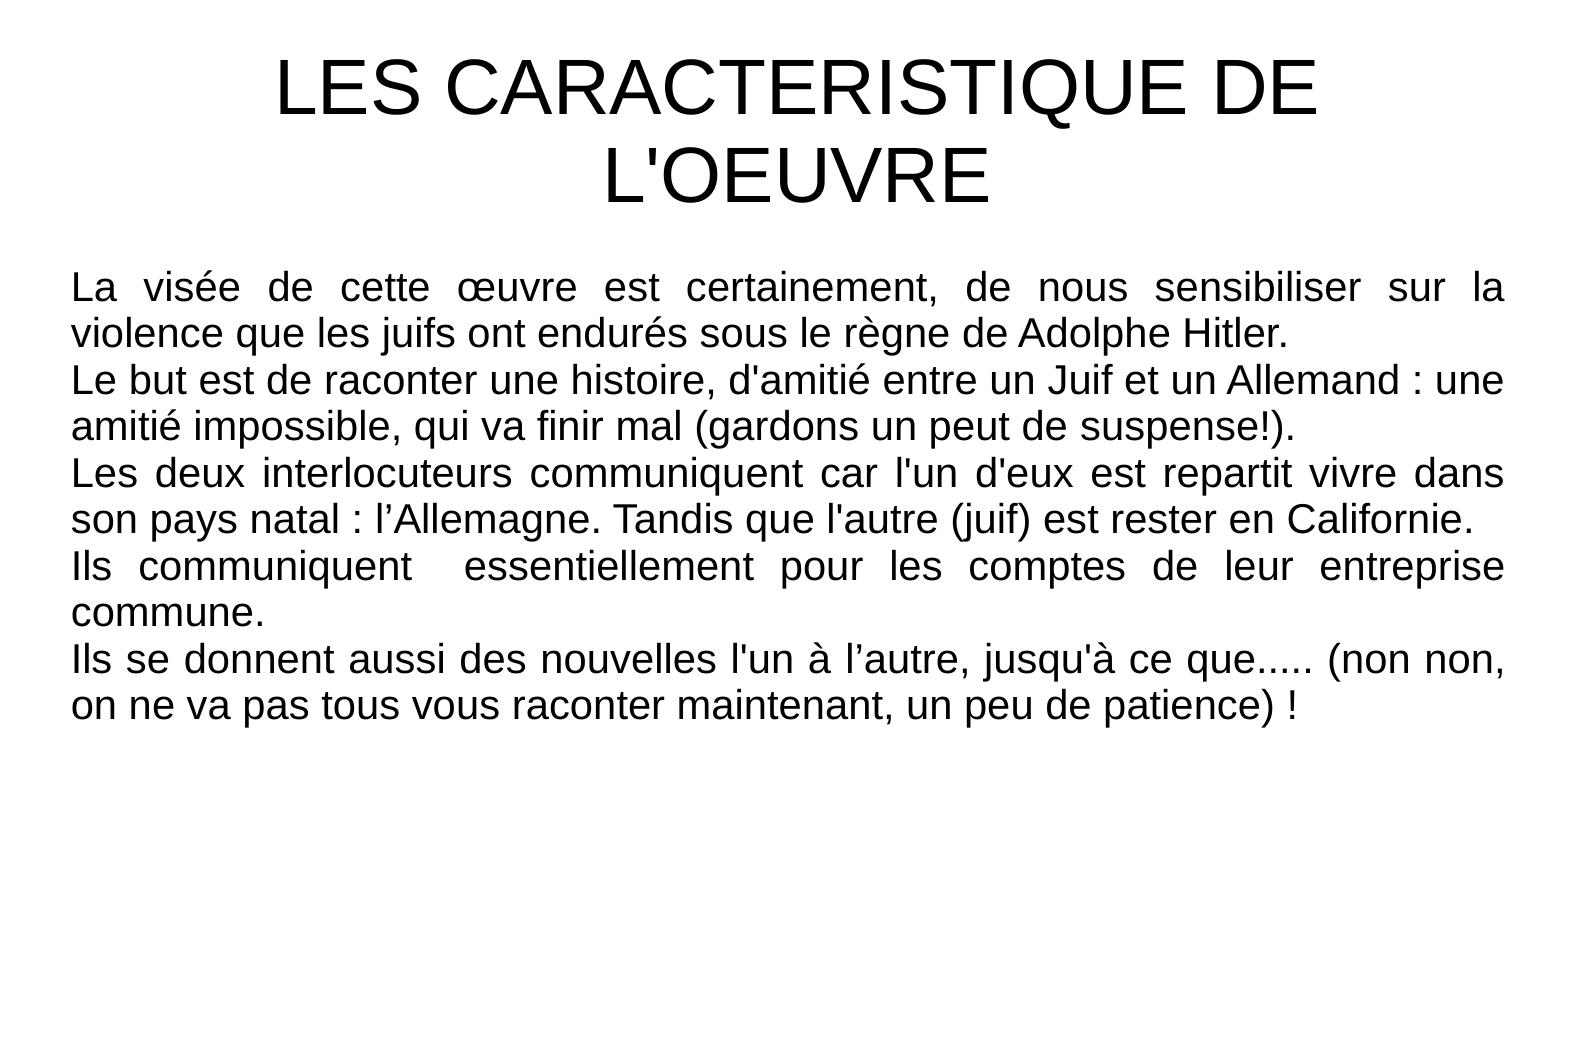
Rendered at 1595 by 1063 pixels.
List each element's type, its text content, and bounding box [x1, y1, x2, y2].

title LES CARACTERISTIQUE DE L'OEUVRE [79, 42, 1515, 220]
subtitle La visée de cette œuvre est certainement, de nous sensibiliser sur la violence que les juifs ont endurés sous le règne de Adolphe Hitler. Le but est de raconter une histoire, d'amitié entre un Juif et un Allemand : une amitié impossible, qui va finir mal (gardons un peut de suspense!). Les deux interlocuteurs communiquent car l'un d'eux est repartit vivre dans son pays natal : l’Allemagne. Tandis que l'autre (juif) est rester en Californie. Ils communiquent essentiellement pour les comptes de leur entreprise commune. Ils se donnent aussi des nouvelles l'un à l’autre, jusqu'à ce que..... (non non, on ne va pas tous vous raconter maintenant, un peu de patience) ! [70, 243, 1506, 945]
